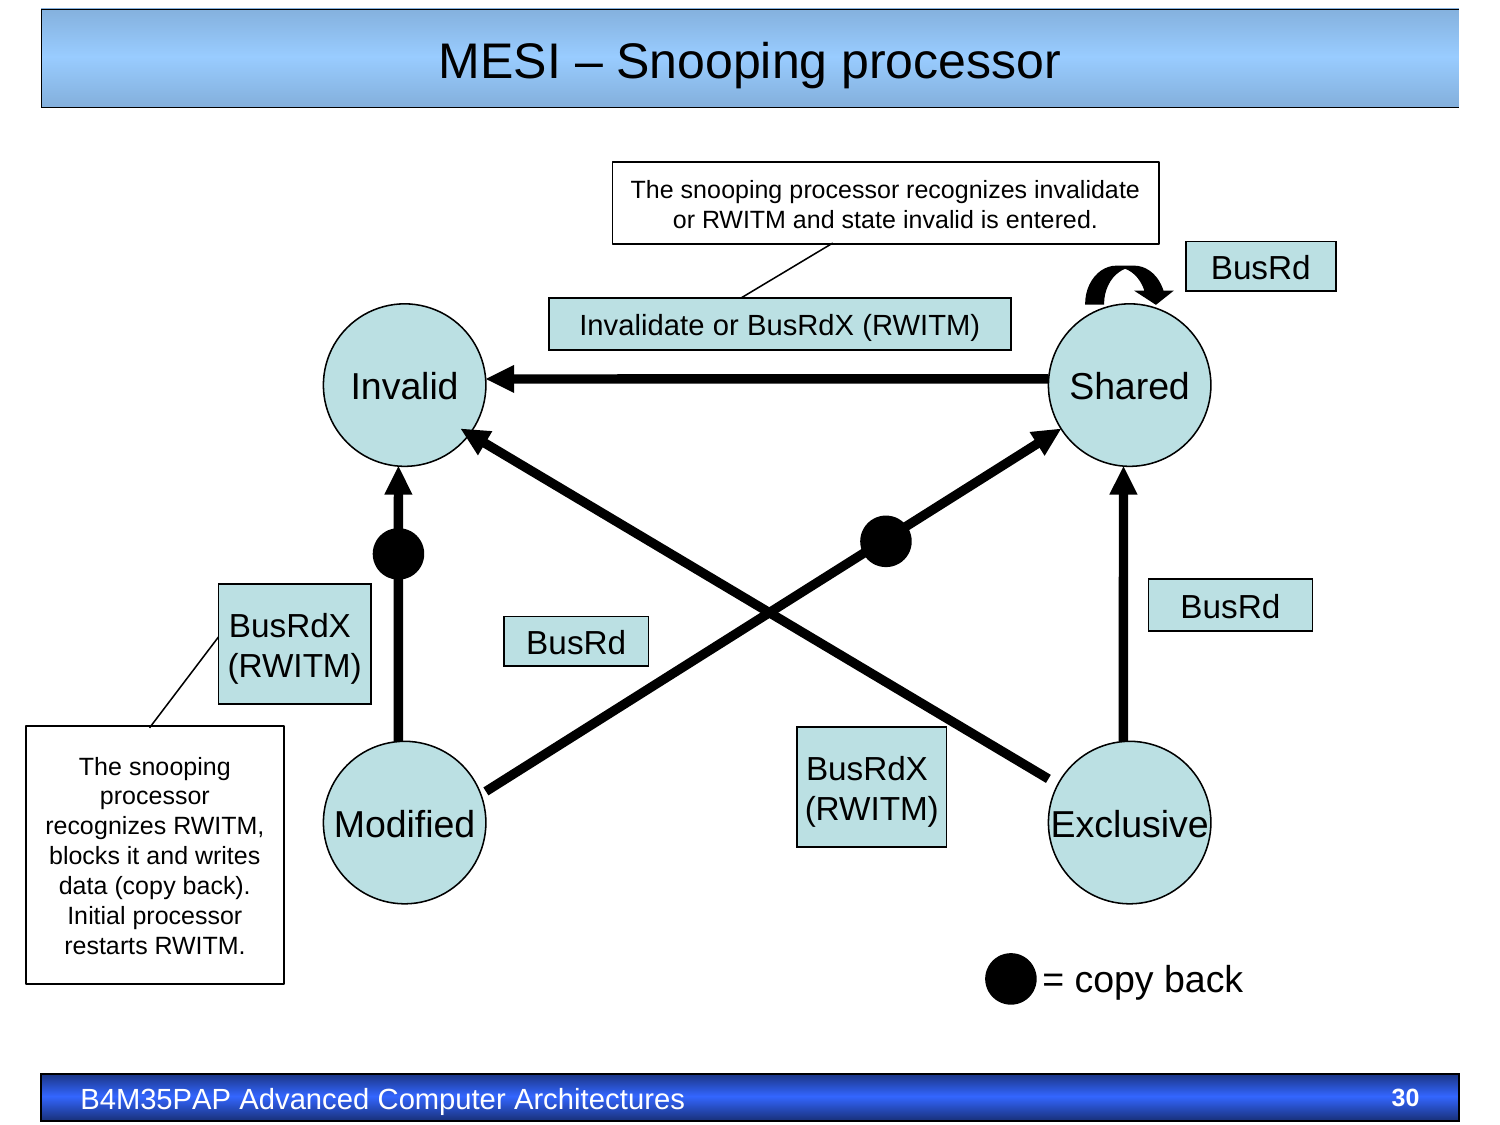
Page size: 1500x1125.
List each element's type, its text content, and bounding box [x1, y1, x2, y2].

text_box BusRd [503, 616, 649, 667]
text_box [373, 528, 424, 579]
text_box BusRdX (RWITM) [218, 584, 372, 705]
text_box = copy back [1027, 947, 1258, 1008]
text_box [985, 953, 1027, 1004]
text_box BusRd [1185, 241, 1336, 292]
text_box Exclusive [1048, 741, 1211, 904]
text_box The snooping processor recognizes invalidate or RWITM and state invalid is entered. [613, 162, 1159, 244]
text_box Invalid [323, 303, 486, 467]
text_box Invalidate or BusRdX (RWITM) [549, 298, 1011, 350]
text_box Shared [1048, 303, 1211, 467]
text_box [860, 516, 911, 567]
text_box Modified [323, 741, 486, 904]
text_box BusRd [1148, 578, 1313, 631]
text_box The snooping processor recognizes RWITM, blocks it and writes data (copy back). Initial processor restarts RWITM. [26, 726, 284, 984]
text_box BusRdX (RWITM) [797, 727, 947, 848]
title MESI – Snooping processor [41, 8, 1459, 108]
text_box [1085, 266, 1172, 304]
